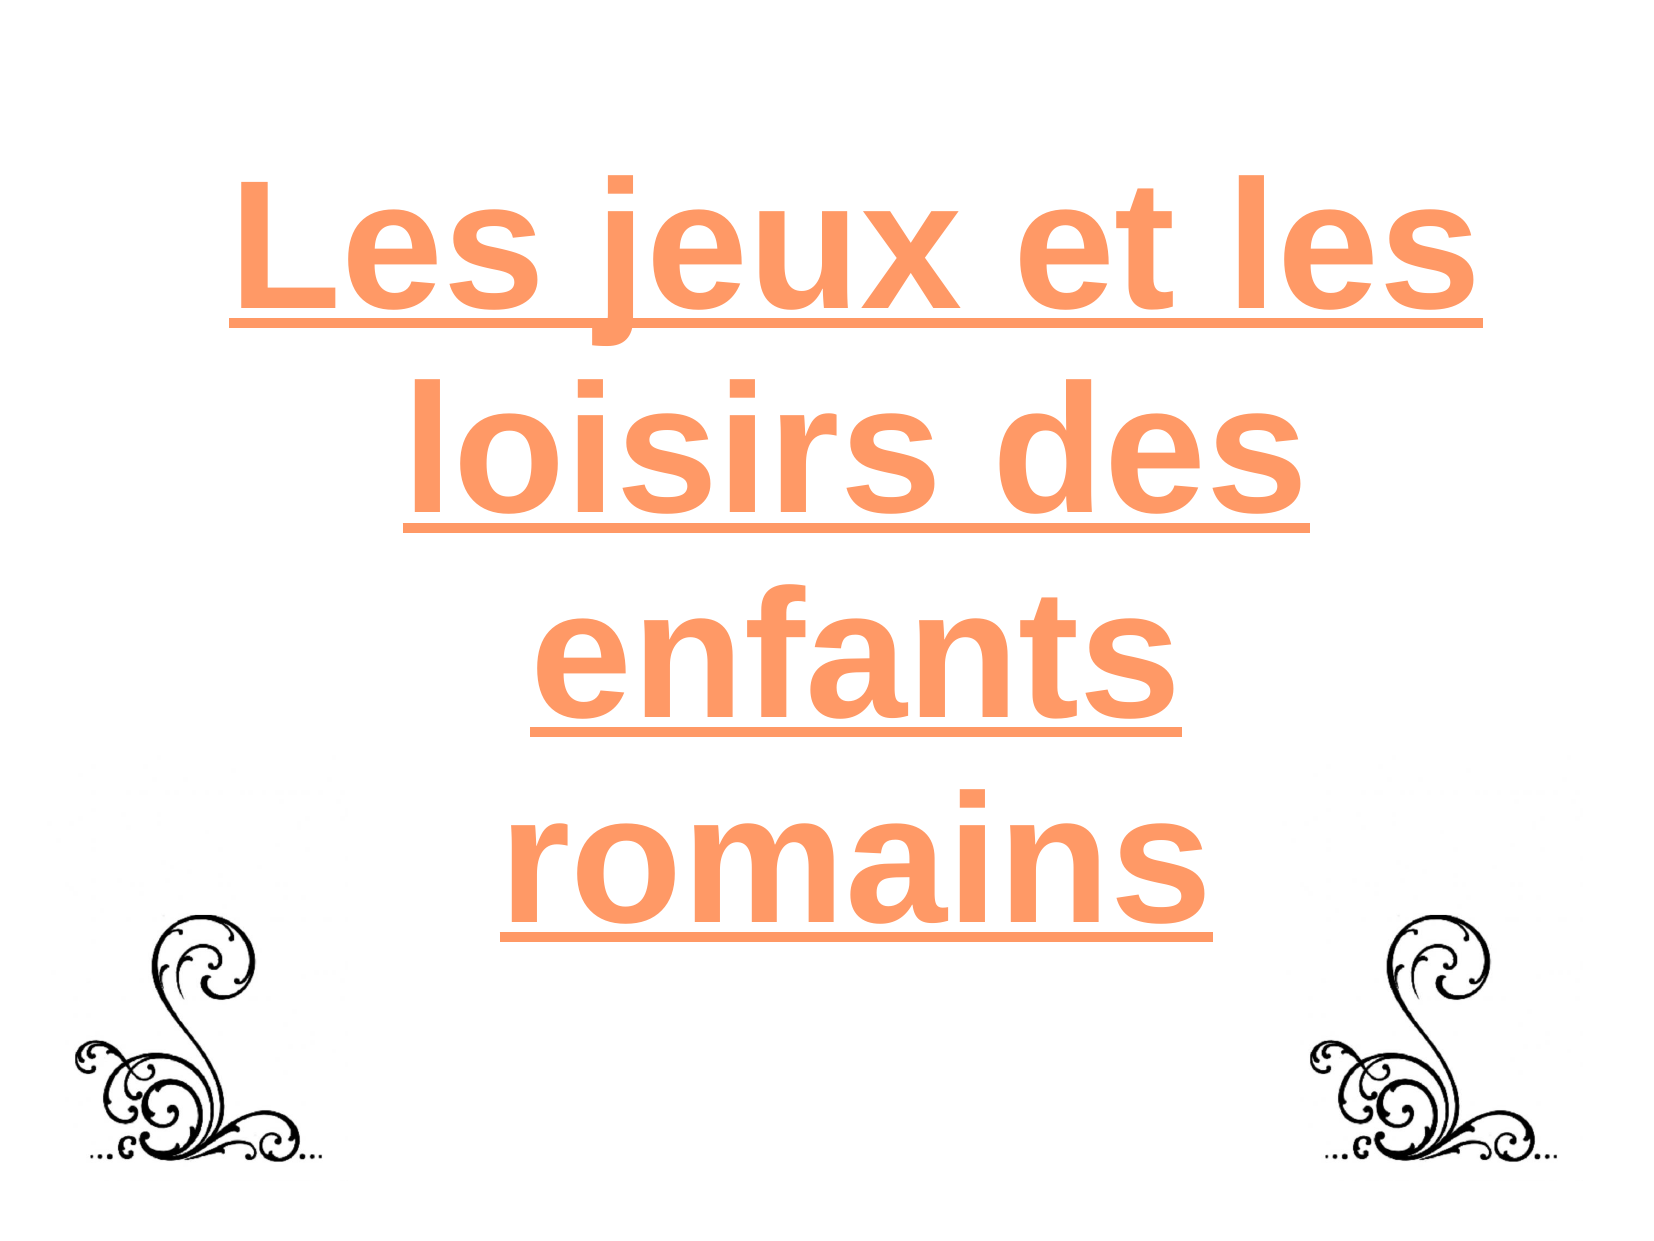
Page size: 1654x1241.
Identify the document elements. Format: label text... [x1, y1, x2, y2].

text_box Les jeux et les loisirs des enfants romains [165, 134, 1548, 969]
picture [1282, 755, 1583, 1181]
picture [47, 755, 348, 1181]
